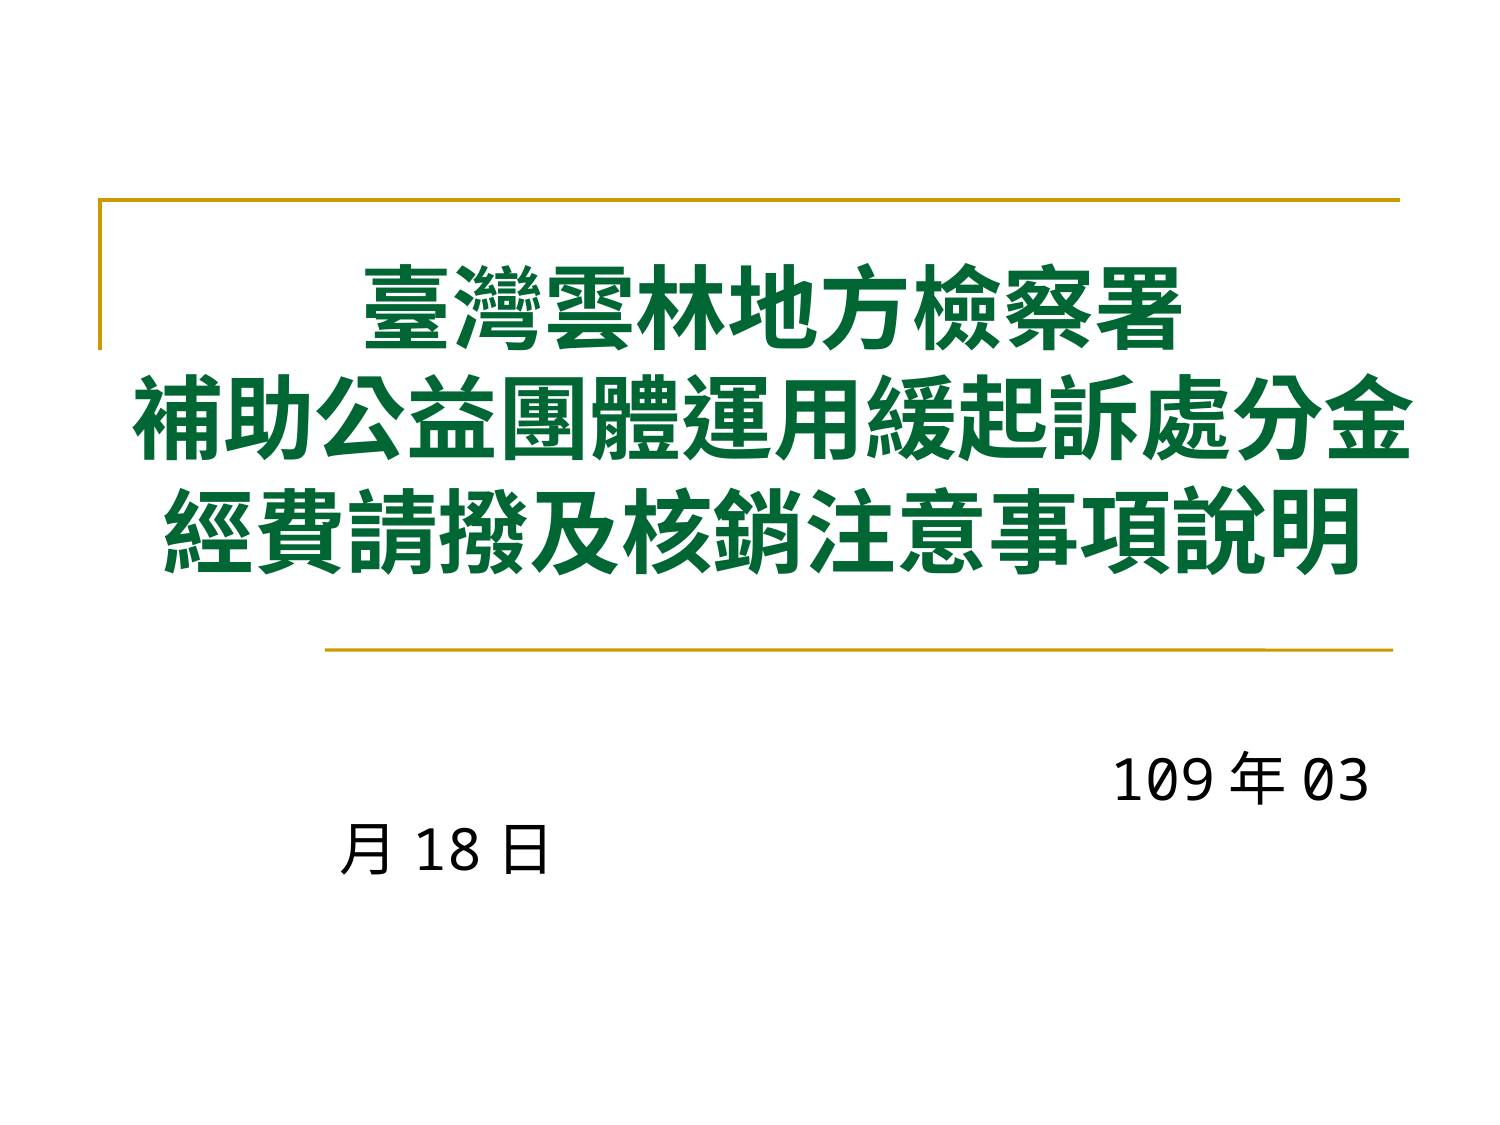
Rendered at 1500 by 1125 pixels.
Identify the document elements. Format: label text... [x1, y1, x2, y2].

title 臺灣雲林地方檢察署 補助公益團體運用緩起訴處分金 經費請撥及核銷注意事項說明 [112, 243, 1436, 622]
subtitle 109年03月18日 [324, 650, 1400, 938]
